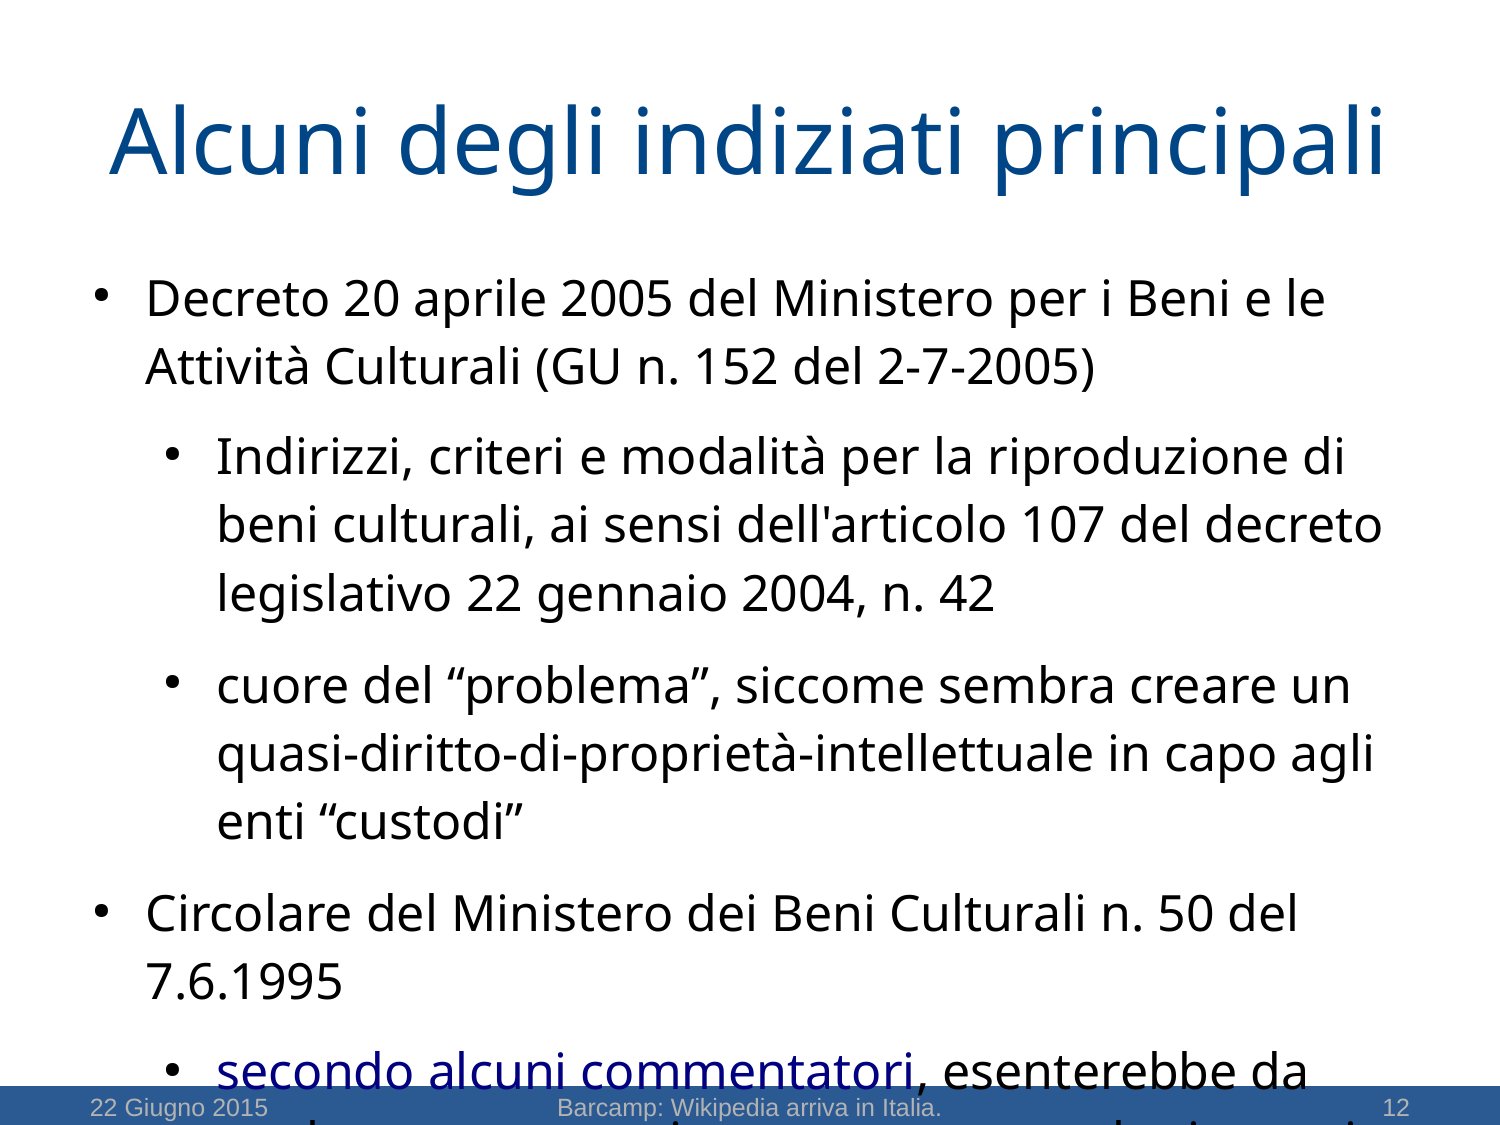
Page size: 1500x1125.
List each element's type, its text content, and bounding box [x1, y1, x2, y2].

picture [0, 1086, 1500, 1125]
list Decreto 20 aprile 2005 del Ministero per i Beni e le Attività Culturali (GU n. 152 del 2-7-2005) Indirizzi, criteri e modalità per la riproduzione di beni culturali, ai sensi dell'articolo 107 del decreto legislativo 22 gennaio 2004, n. 42 cuore del “problema”, siccome sembra creare un quasi-diritto-di-proprietà-intellettuale in capo agli enti “custodi” Circolare del Ministero dei Beni Culturali n. 50 del 7.6.1995 secondo alcuni commentatori, esenterebbe da qualunque concessione o pagamento le riprese in esterno dei beni ma quasi introvabile online e dimenticata da alcuni... ;-) [75, 262, 1425, 1067]
title Alcuni degli indiziati principali [75, 45, 1425, 233]
